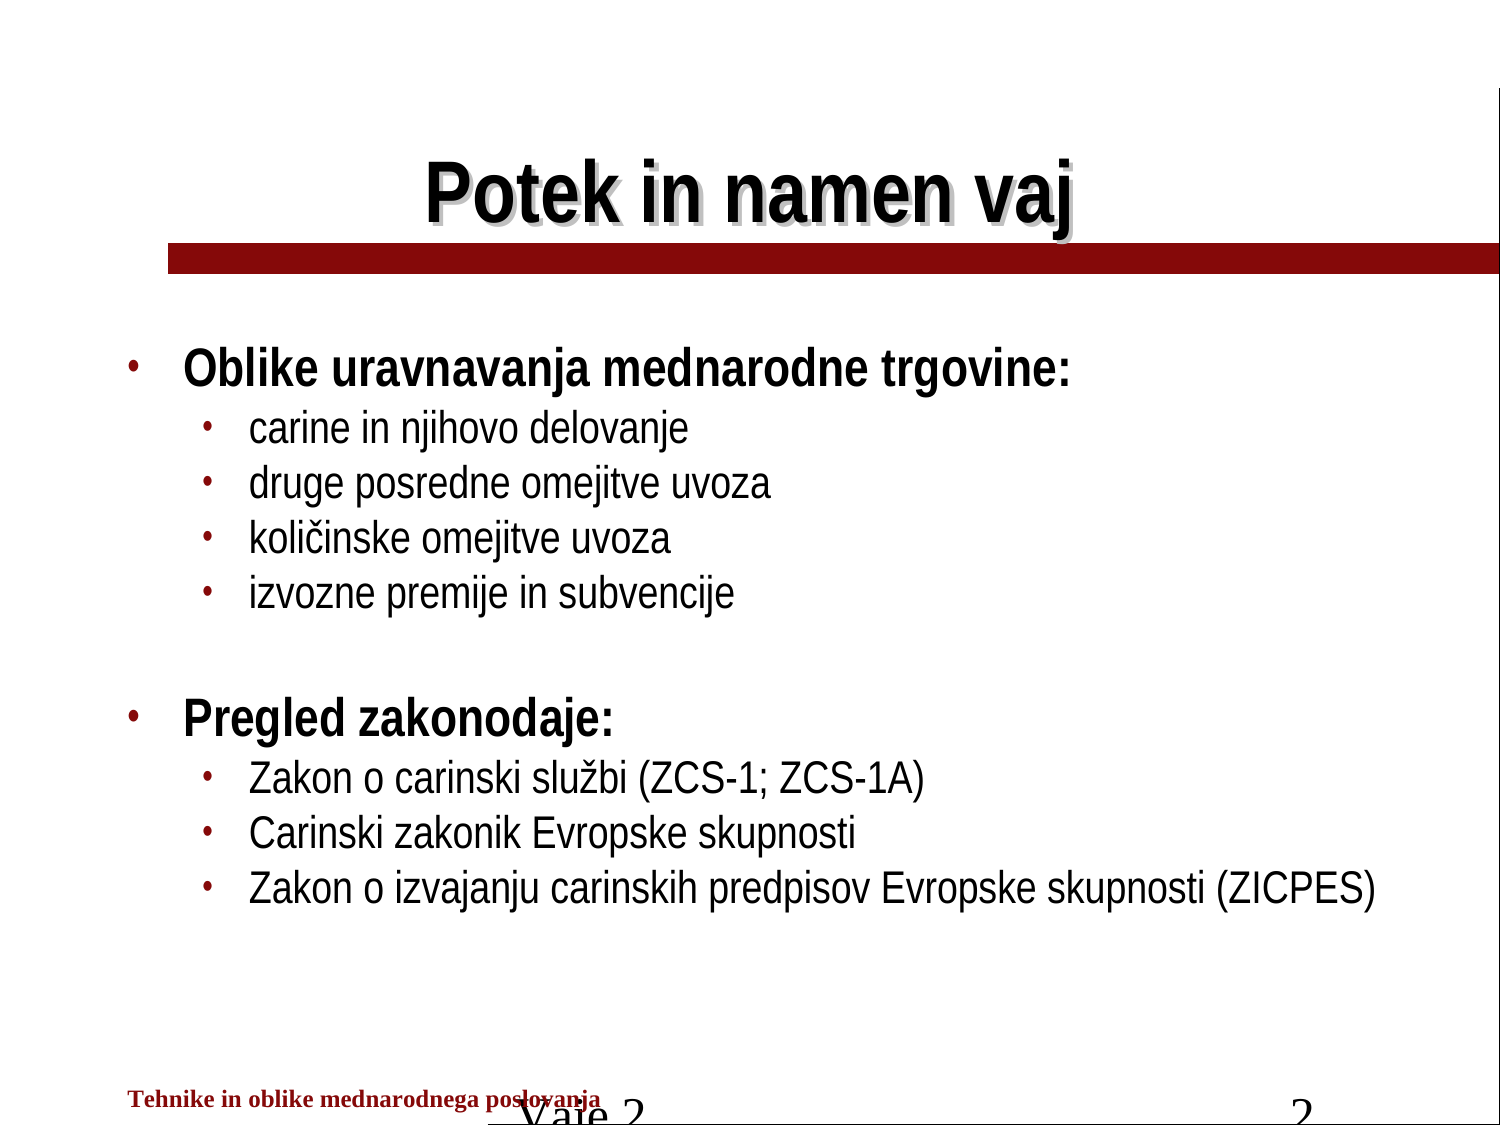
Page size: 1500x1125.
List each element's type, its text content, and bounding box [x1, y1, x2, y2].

list Oblike uravnavanja mednarodne trgovine: carine in njihovo delovanje druge posredne omejitve uvoza količinske omejitve uvoza izvozne premije in subvencije Pregled zakonodaje: Zakon o carinski službi (ZCS-1; ZCS-1A) Carinski zakonik Evropske skupnosti Zakon o izvajanju carinskih predpisov Evropske skupnosti (ZICPES) [112, 324, 1500, 1125]
title Potek in namen vaj [112, 112, 1388, 263]
